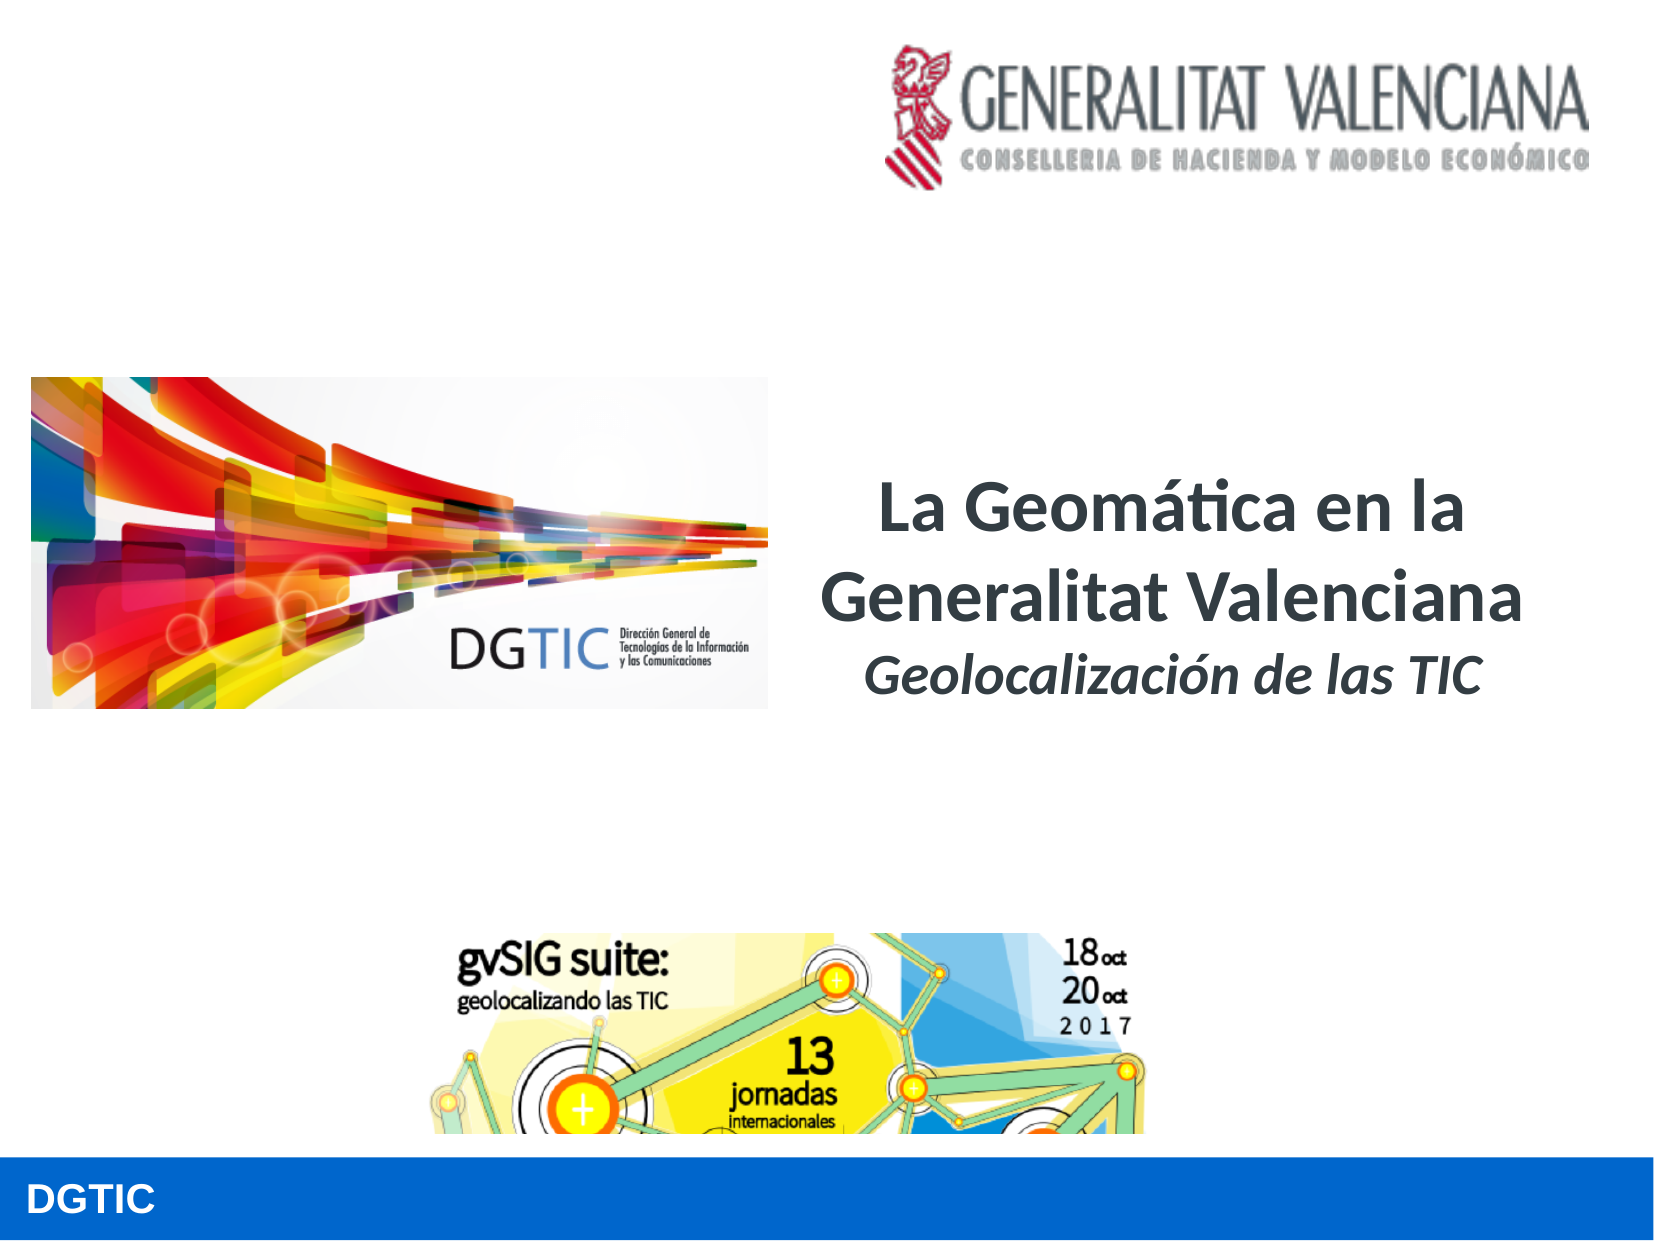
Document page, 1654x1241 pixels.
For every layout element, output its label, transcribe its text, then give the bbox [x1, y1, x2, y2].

title La Geomática en la Generalitat Valenciana Geolocalización de las TIC [798, 448, 1548, 674]
picture [31, 377, 768, 709]
picture [413, 933, 1154, 1134]
picture [885, 38, 1589, 196]
